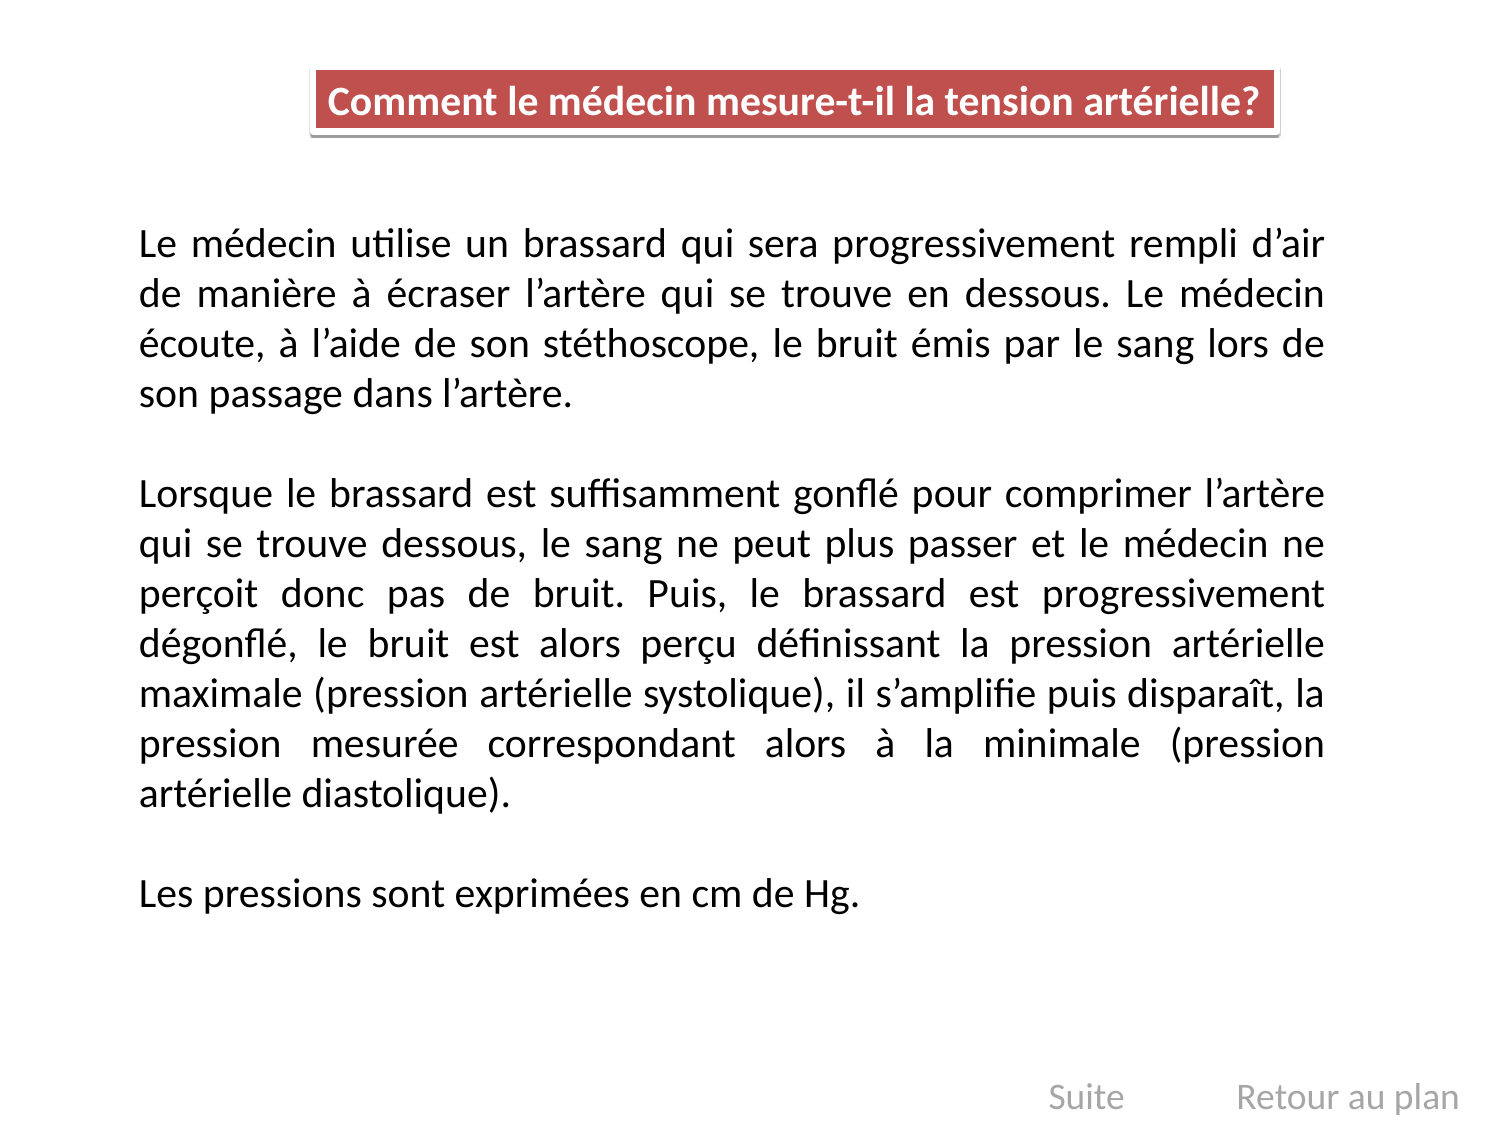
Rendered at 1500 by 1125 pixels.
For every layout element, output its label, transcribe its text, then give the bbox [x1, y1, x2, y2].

text_box Le médecin utilise un brassard qui sera progressivement rempli d’air de manière à écraser l’artère qui se trouve en dessous. Le médecin écoute, à l’aide de son stéthoscope, le bruit émis par le sang lors de son passage dans l’artère. Lorsque le brassard est suffisamment gonflé pour comprimer l’artère qui se trouve dessous, le sang ne peut plus passer et le médecin ne perçoit donc pas de bruit. Puis, le brassard est progressivement dégonflé, le bruit est alors perçu définissant la pression artérielle maximale (pression artérielle systolique), il s’amplifie puis disparaît, la pression mesurée correspondant alors à la minimale (pression artérielle diastolique). Les pressions sont exprimées en cm de Hg. [124, 208, 1352, 923]
text_box Comment le médecin mesure-t-il la tension artérielle? [312, 66, 1278, 132]
text_box Suite [1033, 1064, 1140, 1125]
text_box Retour au plan [1221, 1064, 1476, 1125]
